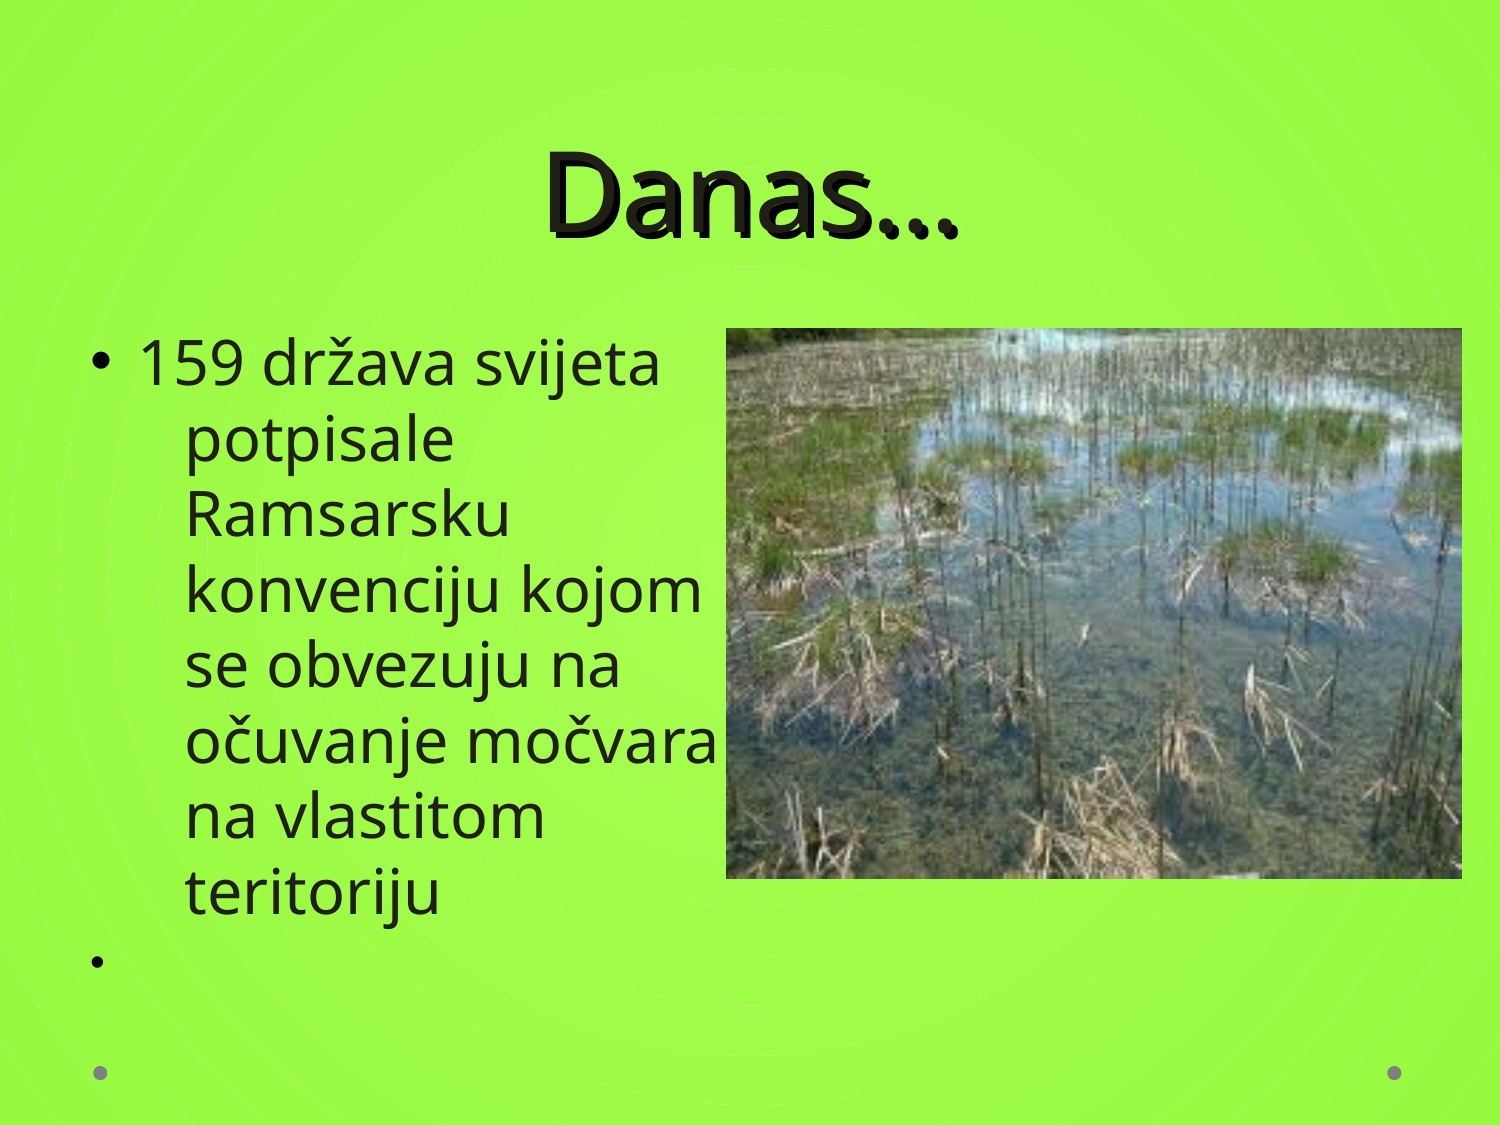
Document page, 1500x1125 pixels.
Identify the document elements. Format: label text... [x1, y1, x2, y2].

picture [738, 328, 1462, 879]
list 159 država svijeta potpisale Ramsarsku konvenciju kojom se obvezuju na očuvanje močvara na vlastitom teritoriju [75, 314, 738, 1043]
title Danas… [75, 0, 1426, 263]
